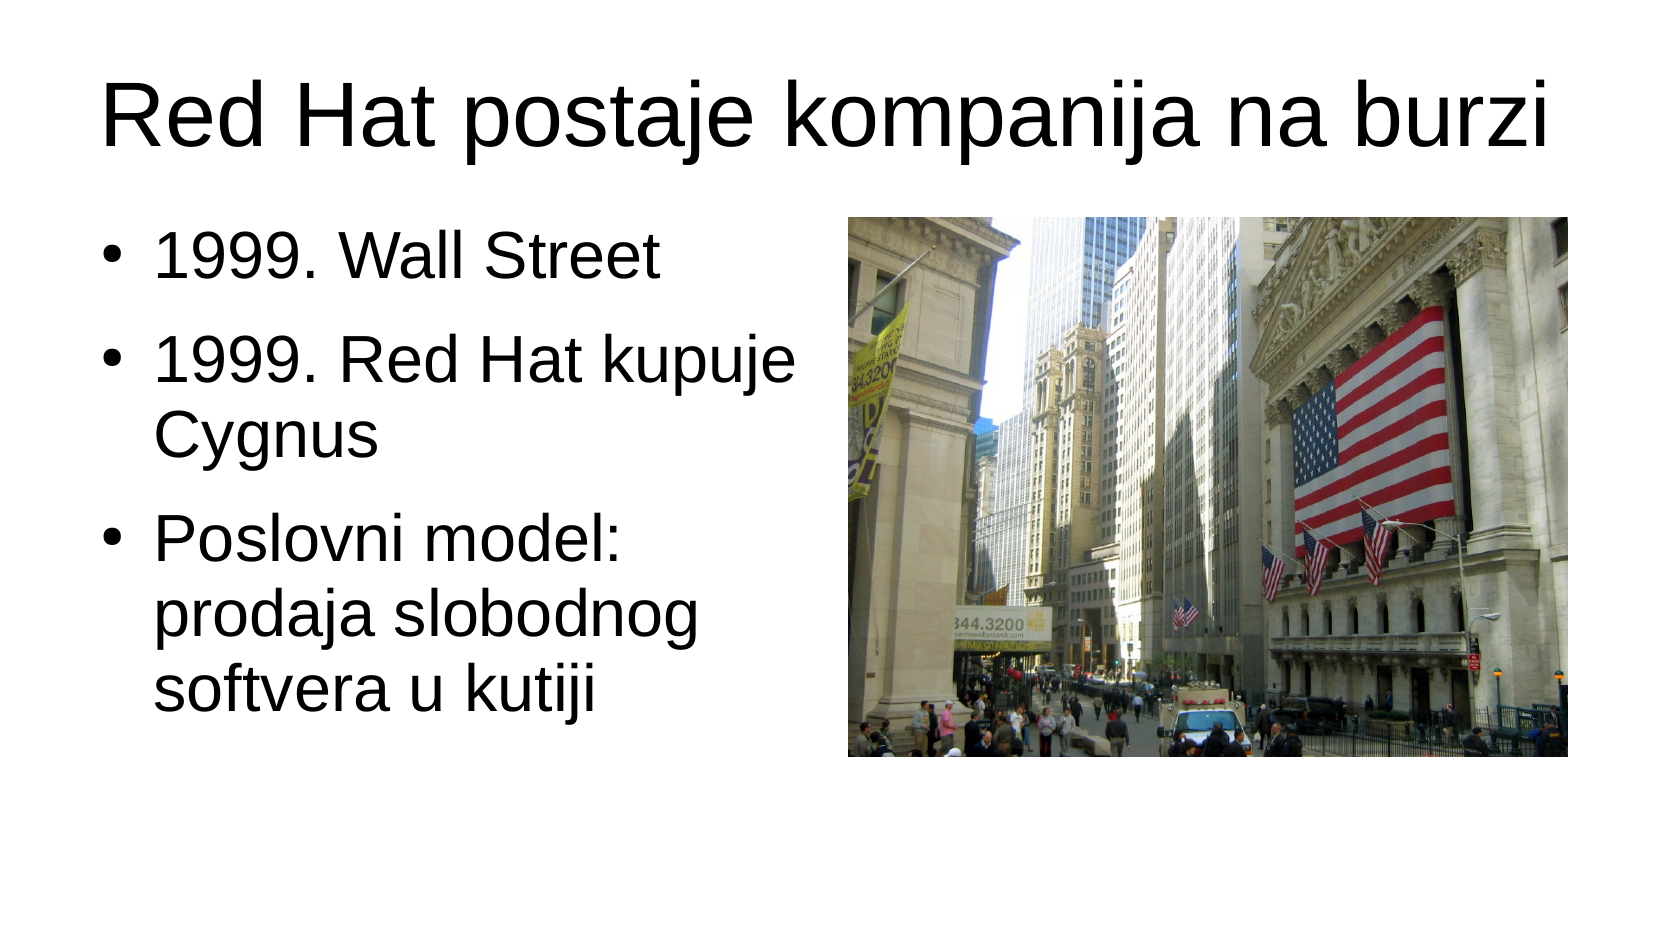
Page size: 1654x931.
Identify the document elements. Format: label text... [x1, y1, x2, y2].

list 1999. Wall Street 1999. Red Hat kupuje Cygnus Poslovni model: prodaja slobodnog softvera u kutiji [82, 217, 809, 758]
title Red Hat postaje kompanija na burzi [82, 37, 1571, 193]
picture [848, 217, 1568, 758]
